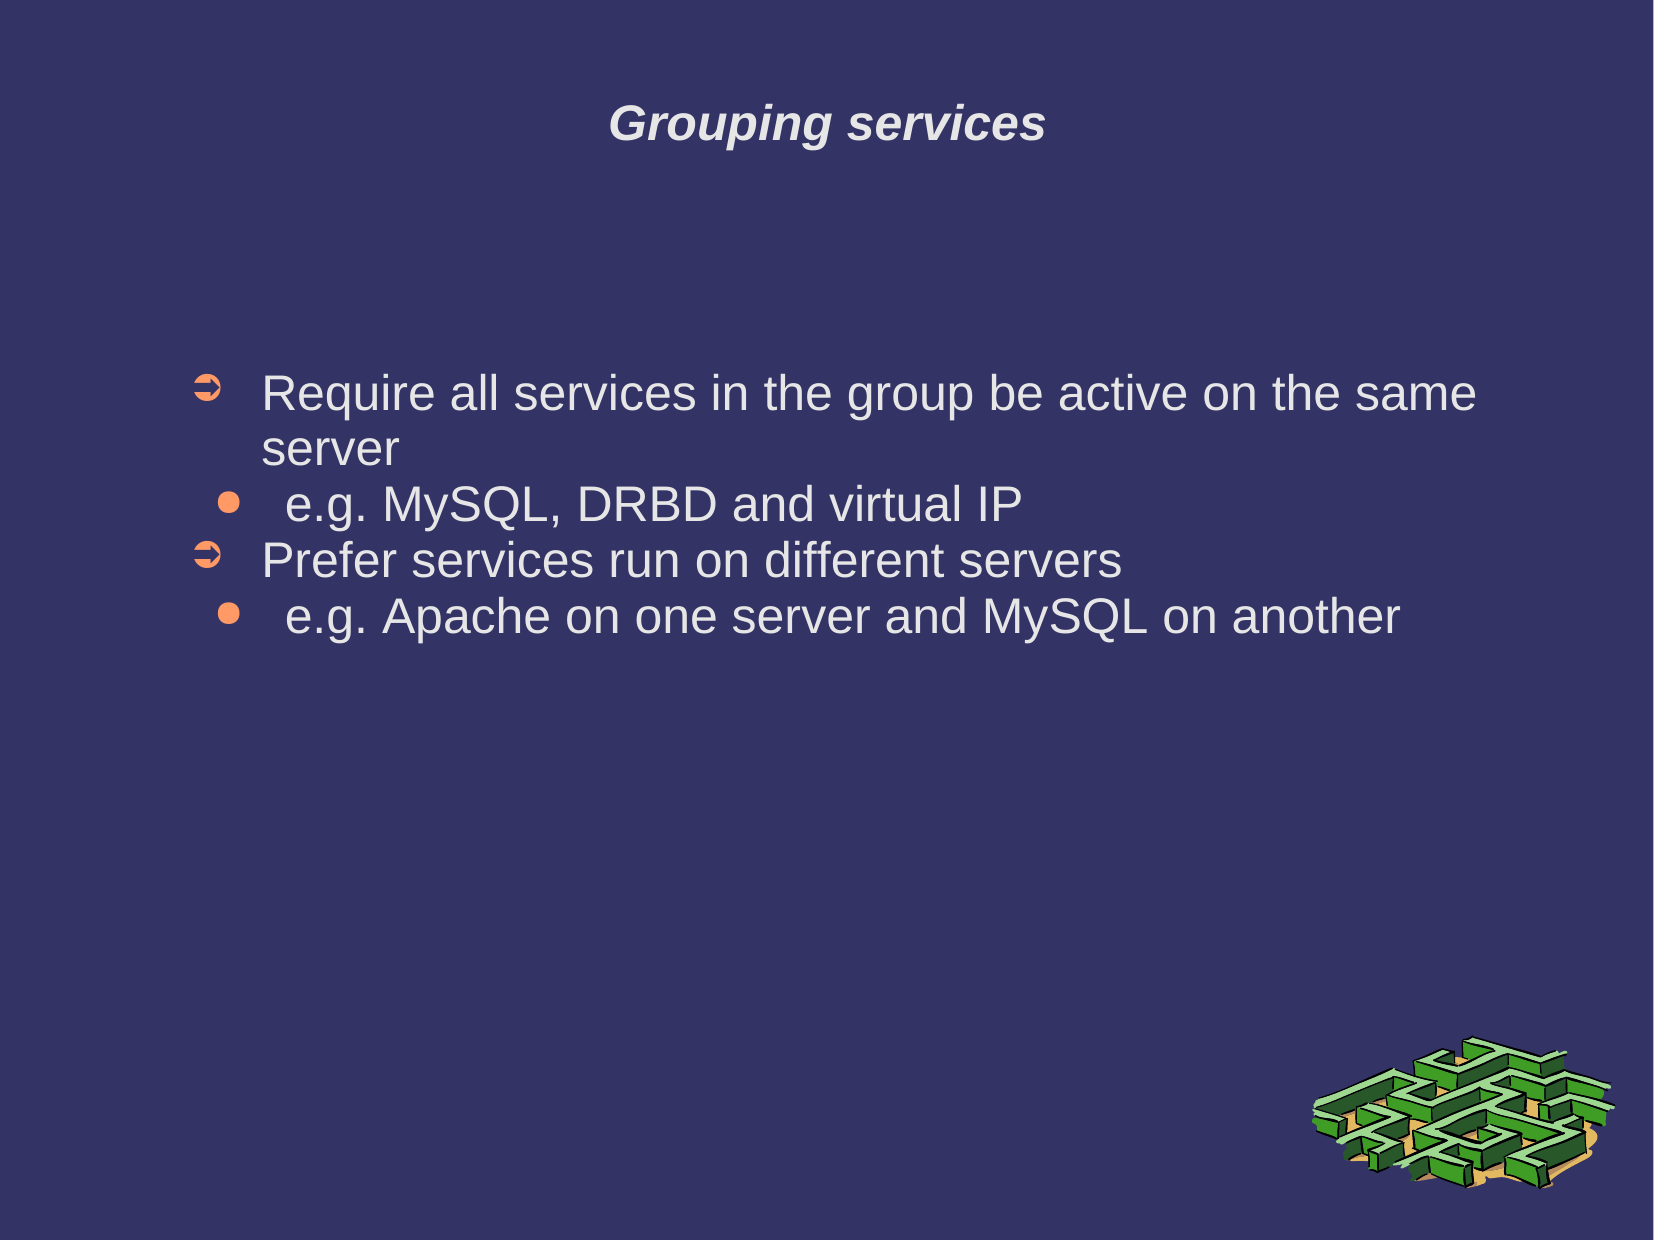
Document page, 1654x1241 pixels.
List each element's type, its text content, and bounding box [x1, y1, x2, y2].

title Grouping services [121, 19, 1534, 227]
list Require all services in the group be active on the same server e.g. MySQL, DRBD and virtual IP Prefer services run on different servers e.g. Apache on one server and MySQL on another [178, 364, 1570, 1085]
